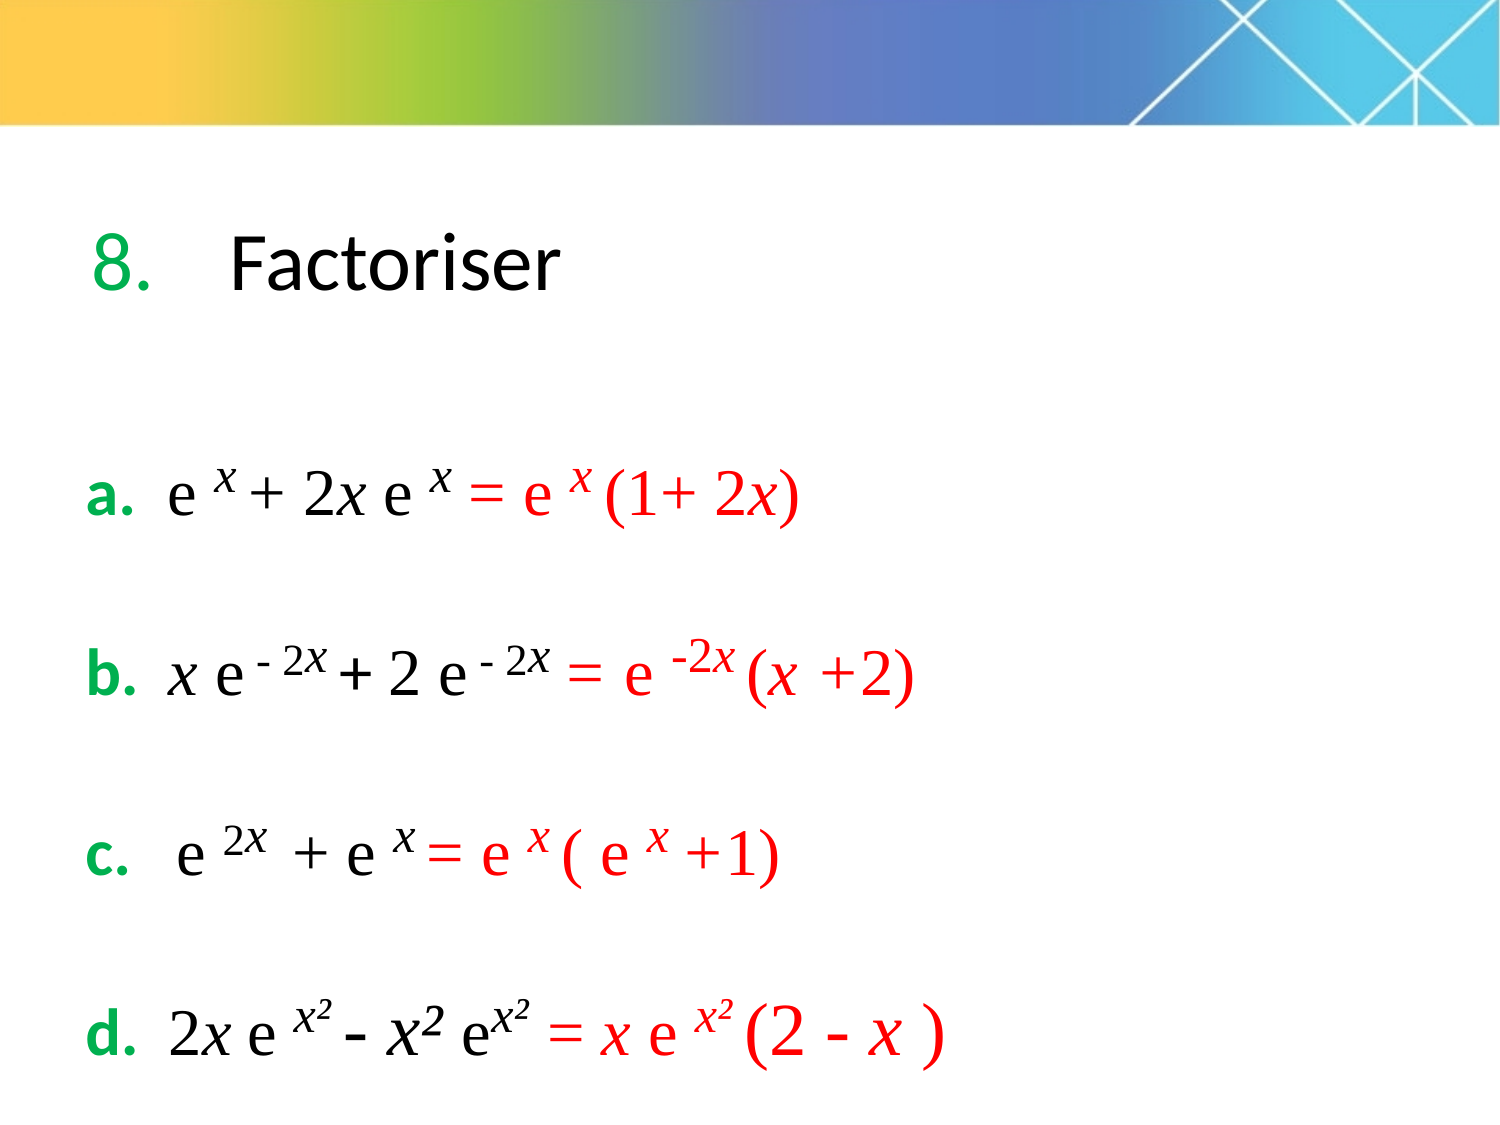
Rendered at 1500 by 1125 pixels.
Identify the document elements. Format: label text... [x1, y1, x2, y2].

text_box a. e x + 2x e x = e x (1+ 2x) b. x e - 2x + 2 e - 2x = e -2x (x +2) c. e 2x + e x = e x ( e x +1) d. 2x e x² - x² ex² = x e x² (2 - x ) [70, 342, 1465, 1125]
title Factoriser [76, 164, 1500, 351]
